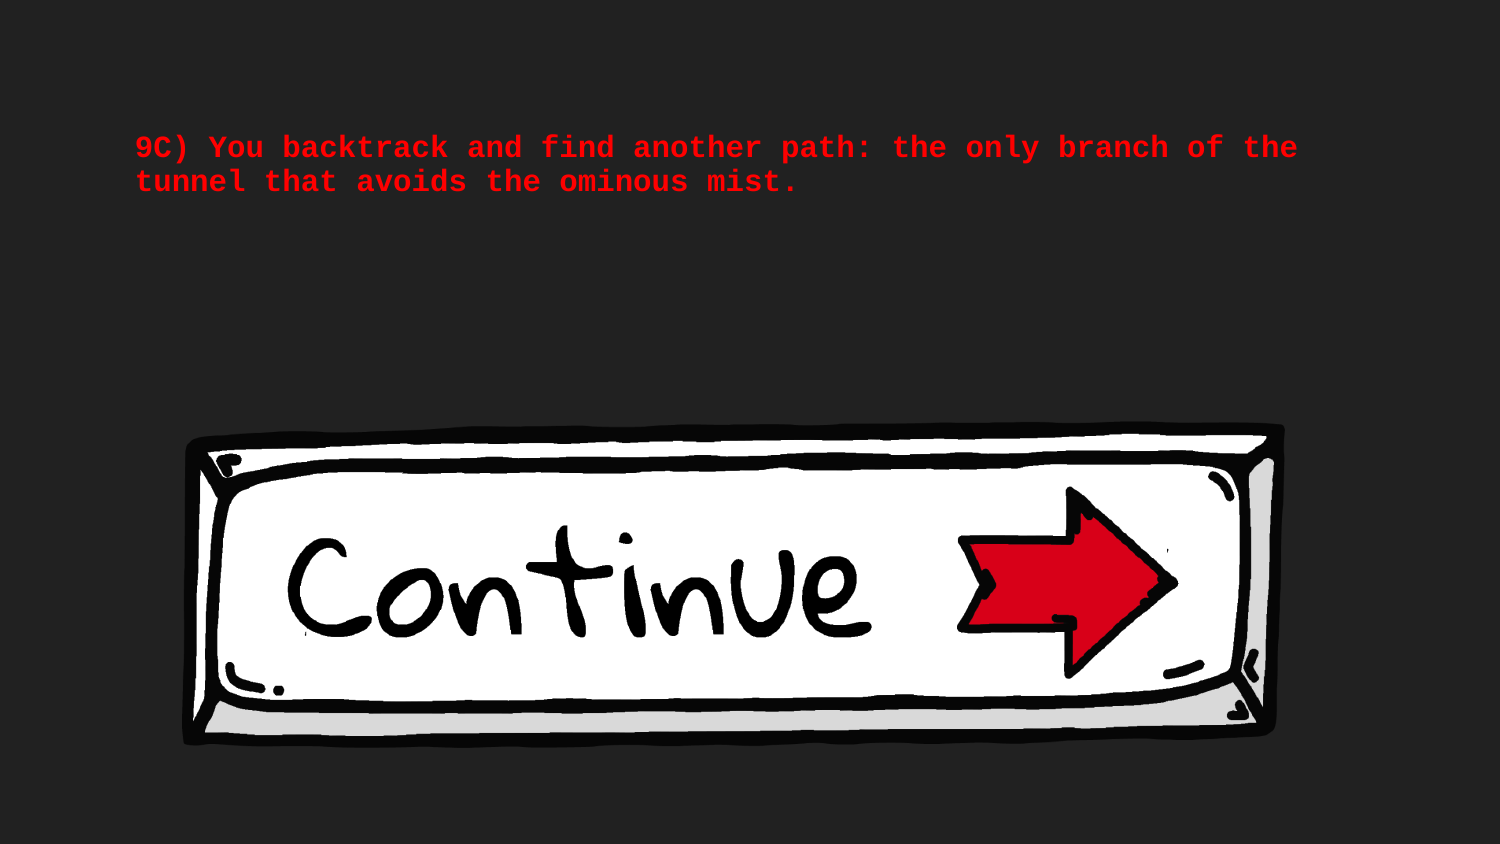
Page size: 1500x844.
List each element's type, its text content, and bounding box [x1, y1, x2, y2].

picture [182, 421, 1285, 748]
title 9C) You backtrack and find another path: the only branch of the tunnel that avoids the ominous mist. [119, 116, 1401, 391]
